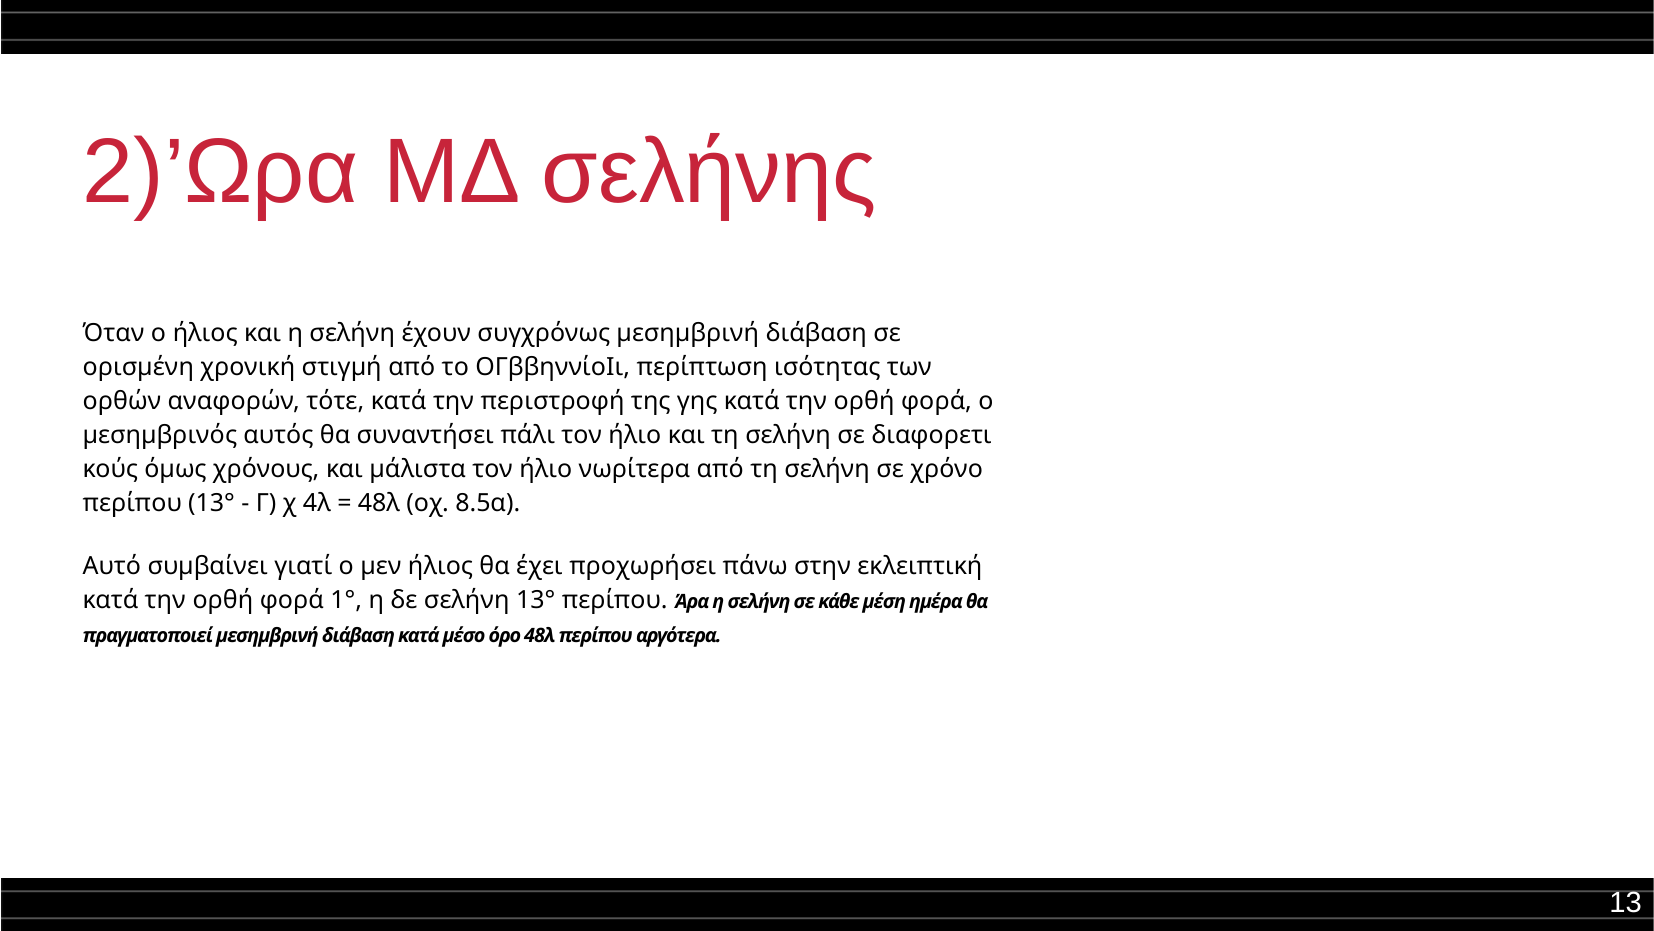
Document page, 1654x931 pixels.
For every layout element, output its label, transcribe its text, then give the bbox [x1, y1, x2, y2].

title 2)’Ωρα ΜΔ σελήνης [82, 92, 1571, 249]
picture [1, 878, 1654, 931]
picture [1, 0, 1654, 54]
list Όταν ο ήλιος και η σελήνη έχουν συγχρόνως μεσημβρινή διάβαση σε ορισμένη χρονική στιγμή από το ΟΓββηννίοΙι, περίπτωση ισότητας των ορθών αναφορών, τότε, κατά την περιστροφή της γης κατά την ορθή φορά, ο μεσημβρινός αυτός θα συναντήσει πάλι τον ήλιο και τη σελήνη σε διαφορετι­κούς όμως χρόνους, και μάλιστα τον ήλιο νωρίτερα από τη σελήνη σε χρόνο περίπου (13° - Γ) χ 4λ = 48λ (οχ. 8.5α). Αυτό συμβαίνει γιατί ο μεν ήλιος θα έχει προχωρήσει πάνω στην εκλειπτική κατά την ορθή φορά 1°, η δε σελήνη 13° περίπου. Άρα η σελήνη σε κάθε μέση ημέρα θα πραγματοποιεί μεσημβρινή διάβαση κατά μέσο όρο 48λ περίπου αργότερα. [82, 271, 1013, 826]
